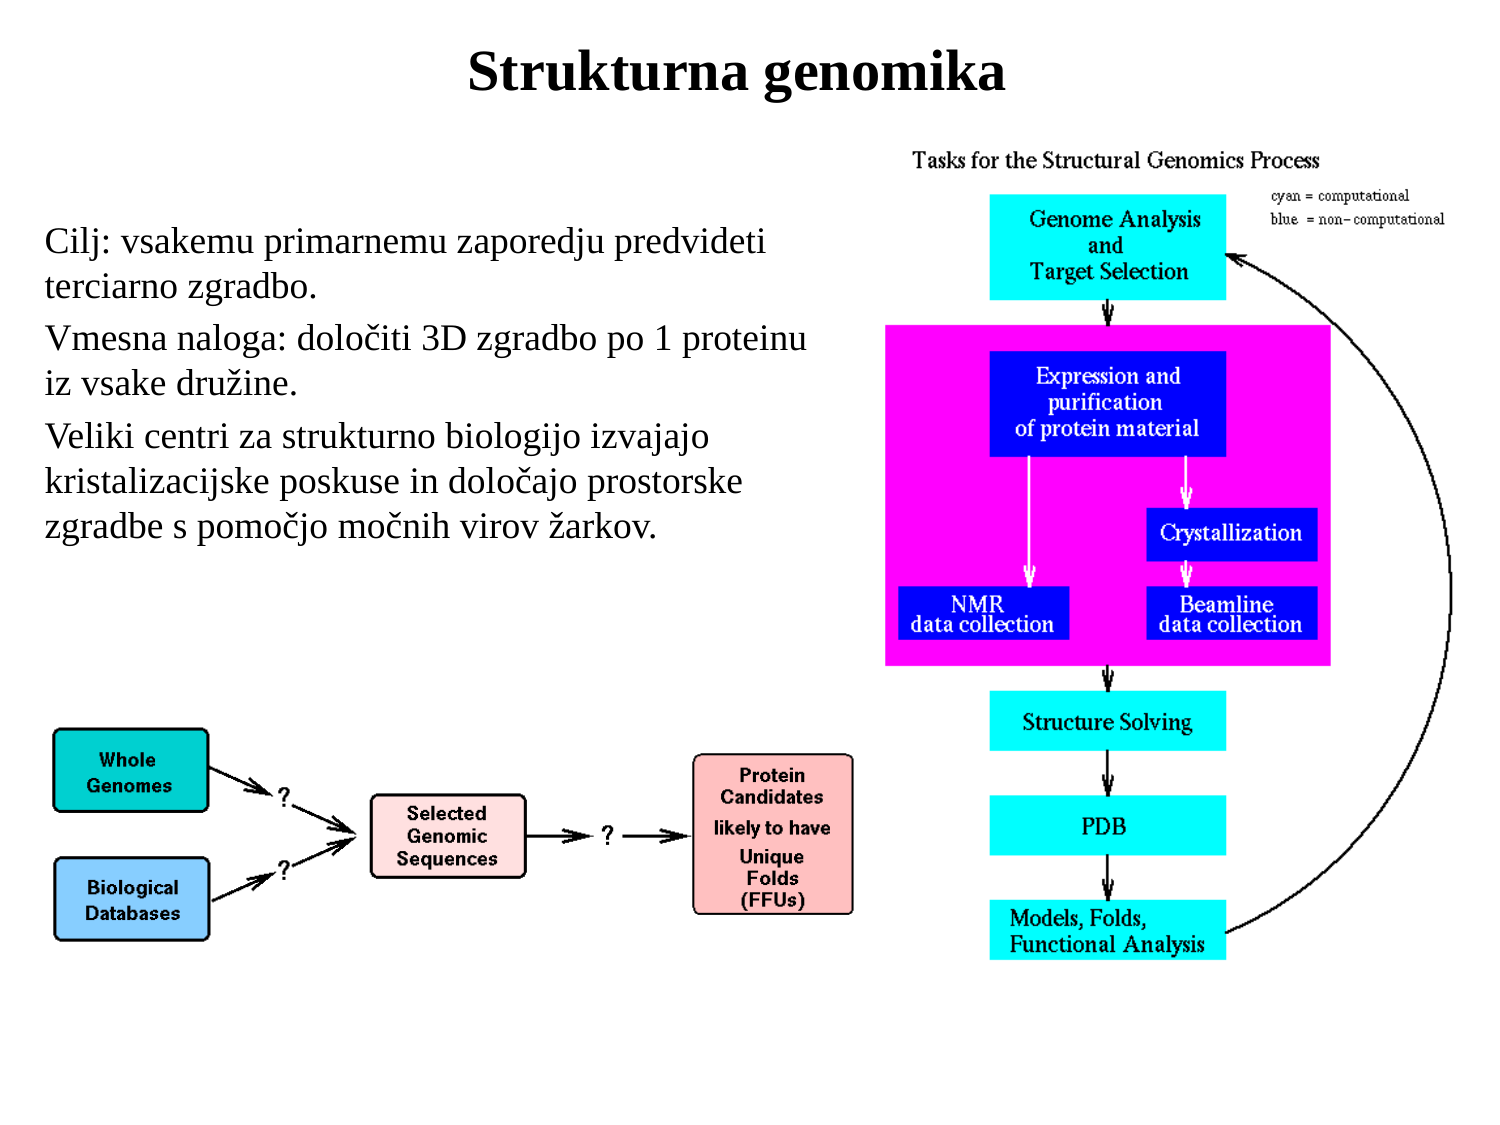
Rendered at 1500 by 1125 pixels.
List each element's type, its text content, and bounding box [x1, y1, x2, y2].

title Strukturna genomika [99, 34, 1375, 100]
picture [41, 716, 869, 956]
picture [879, 137, 1472, 981]
list Cilj: vsakemu primarnemu zaporedju predvideti terciarno zgradbo. Vmesna naloga: določiti 3D zgradbo po 1 proteinu iz vsake družine. Veliki centri za strukturno biologijo izvajajo kristalizacijske poskuse in določajo prostorske zgradbe s pomočjo močnih virov žarkov. [29, 208, 833, 608]
